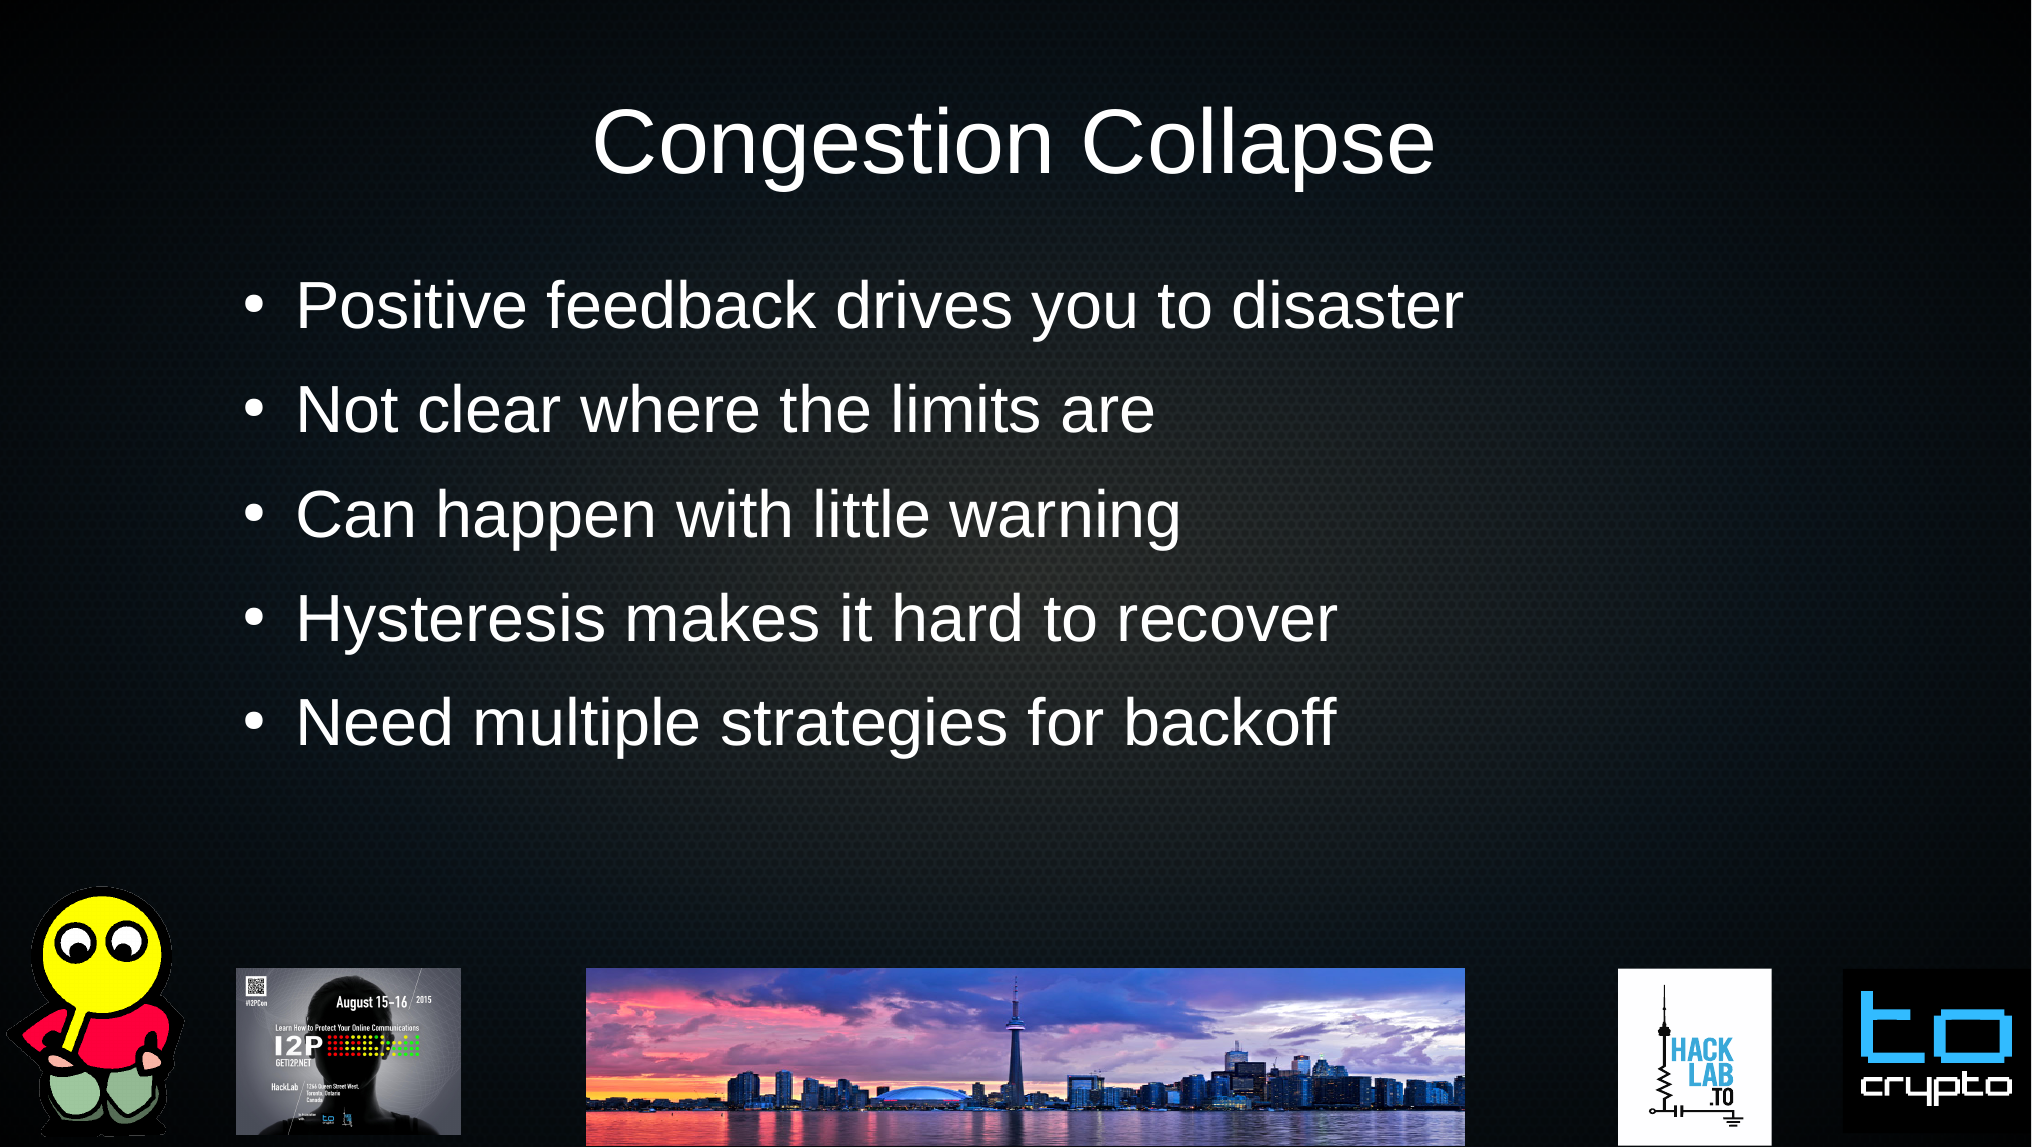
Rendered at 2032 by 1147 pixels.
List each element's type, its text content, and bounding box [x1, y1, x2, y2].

title Congestion Collapse [101, 45, 1930, 237]
picture [0, 0, 2032, 1147]
list Positive feedback drives you to disaster Not clear where the limits are Can happen with little warning Hysteresis makes it hard to recover Need multiple strategies for backoff [224, 268, 1666, 933]
